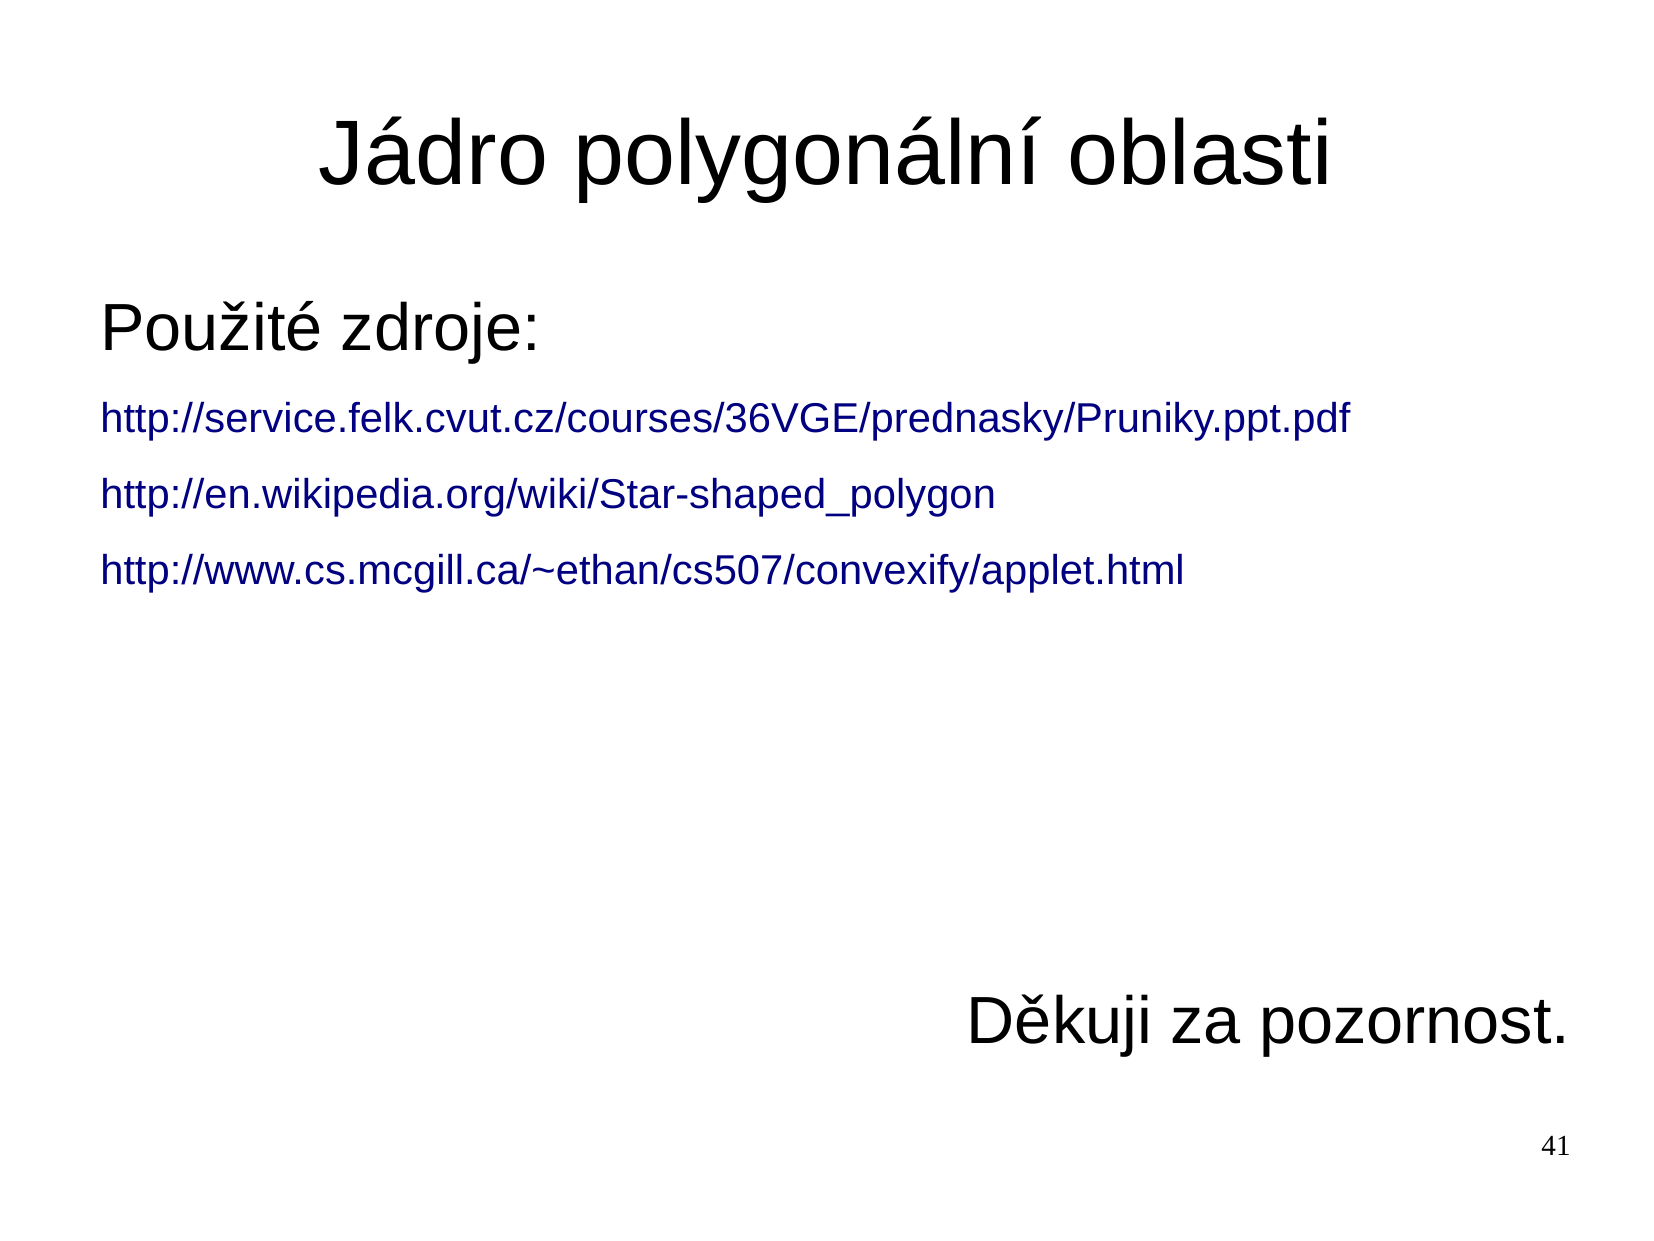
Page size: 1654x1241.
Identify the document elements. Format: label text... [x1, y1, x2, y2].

list Použité zdroje: http://service.felk.cvut.cz/courses/36VGE/prednasky/Pruniky.ppt.pdf http://en.wikipedia.org/wiki/Star-shaped_polygon http://www.cs.mcgill.ca/~ethan/cs507/convexify/applet.html Děkuji za pozornost. [82, 290, 1571, 1094]
title Jádro polygonální oblasti [82, 56, 1571, 250]
